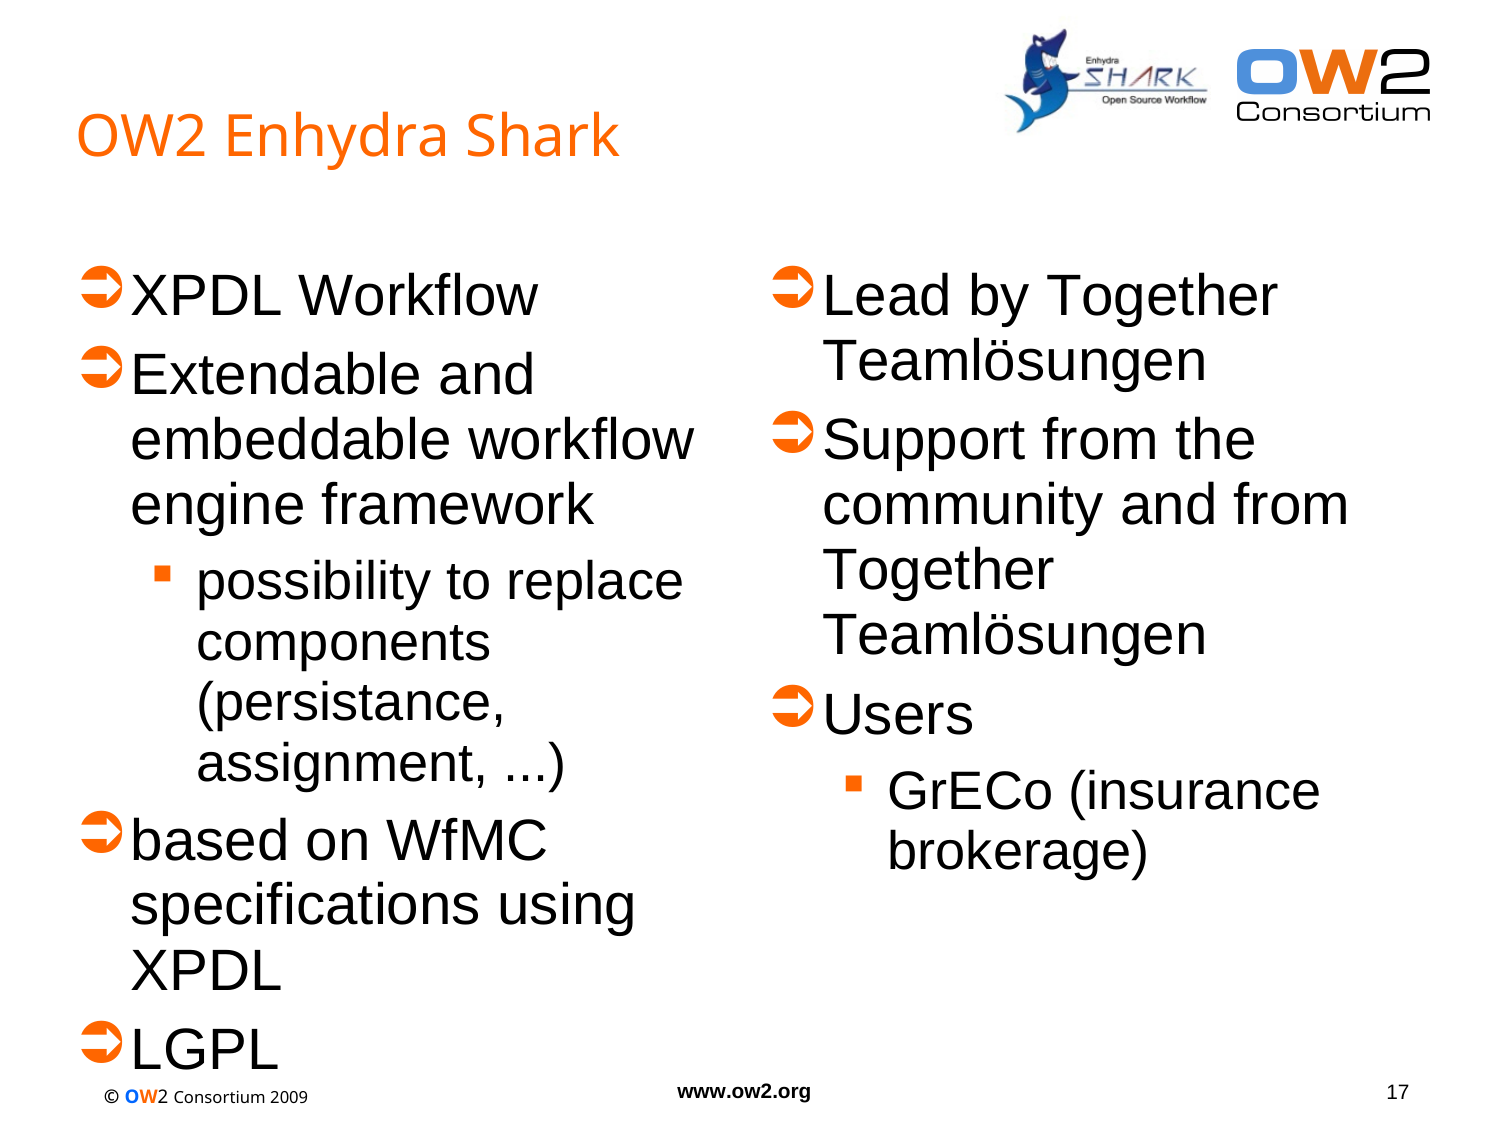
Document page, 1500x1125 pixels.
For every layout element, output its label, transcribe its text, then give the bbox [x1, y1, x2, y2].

title OW2 Enhydra Shark [75, 45, 1175, 215]
list Lead by Together Teamlösungen Support from the community and from Together Teamlösungen Users GrECo (insurance brokerage) [766, 262, 1425, 1005]
picture [987, 0, 1211, 159]
list XPDL Workflow Extendable and embeddable workflow engine framework possibility to replace components (persistance, assignment, ...) based on WfMC specifications using XPDL LGPL [74, 262, 734, 1082]
